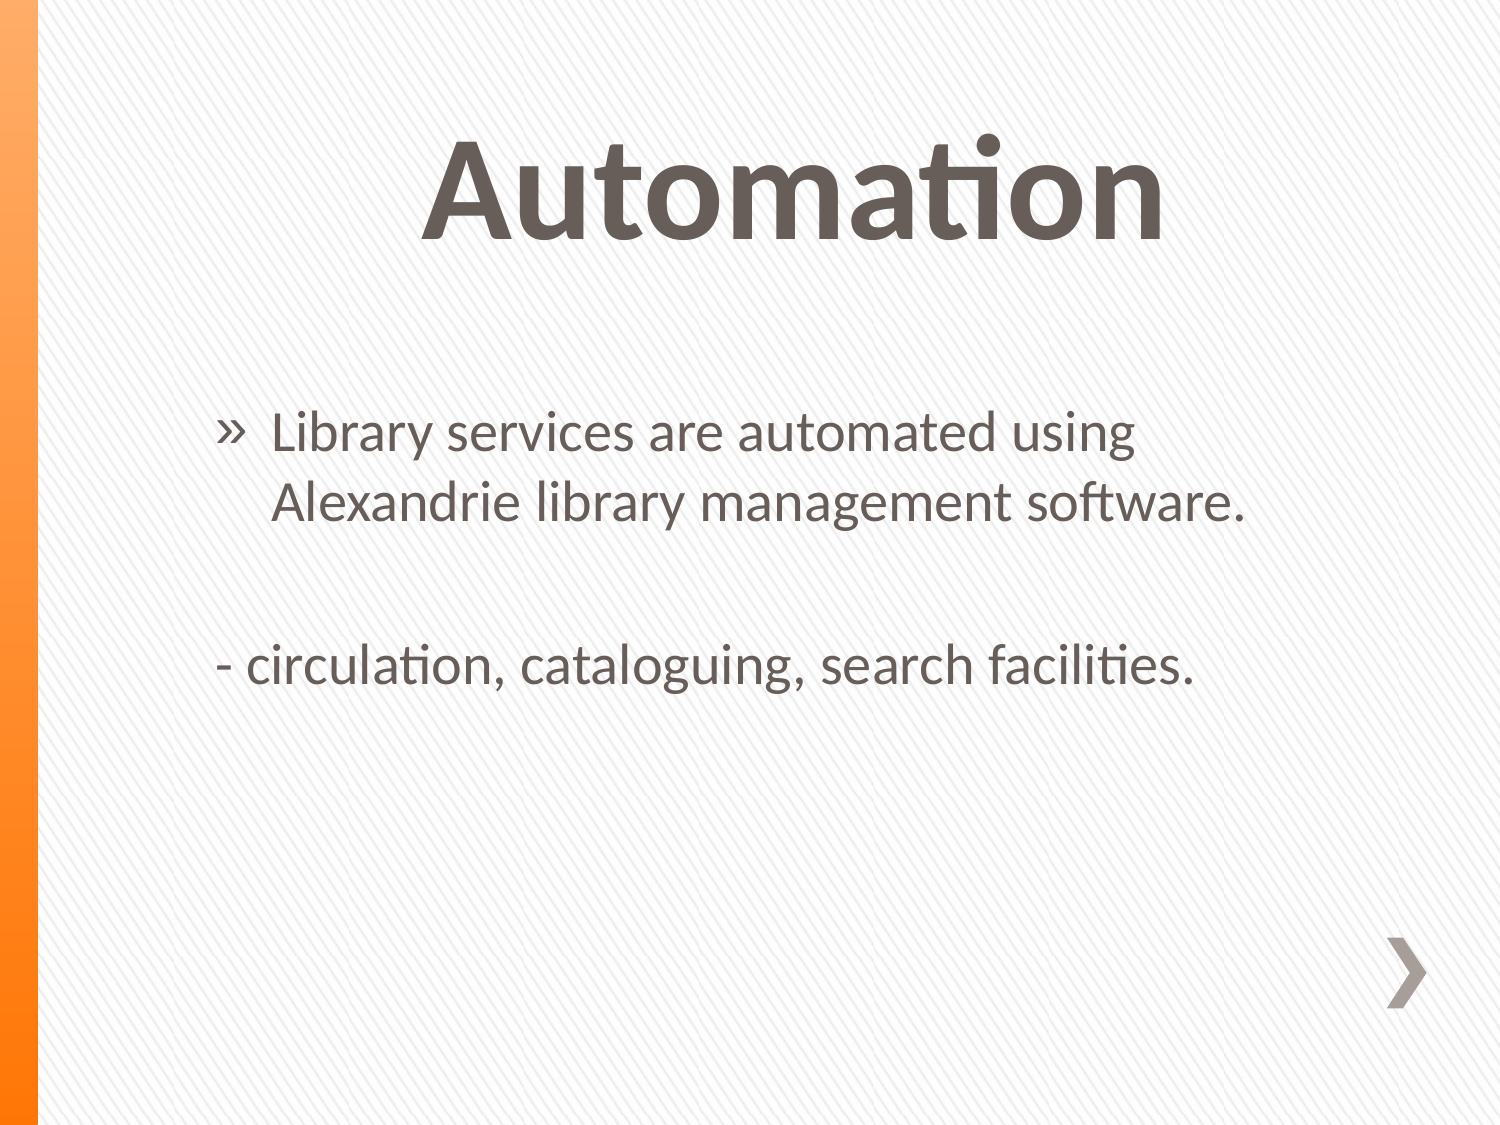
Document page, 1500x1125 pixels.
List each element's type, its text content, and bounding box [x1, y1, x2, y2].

picture [37, 0, 1500, 1125]
title Automation [218, 90, 1406, 278]
list Library services are automated using Alexandrie library management software. - circulation, cataloguing, search facilities. [200, 385, 1425, 863]
